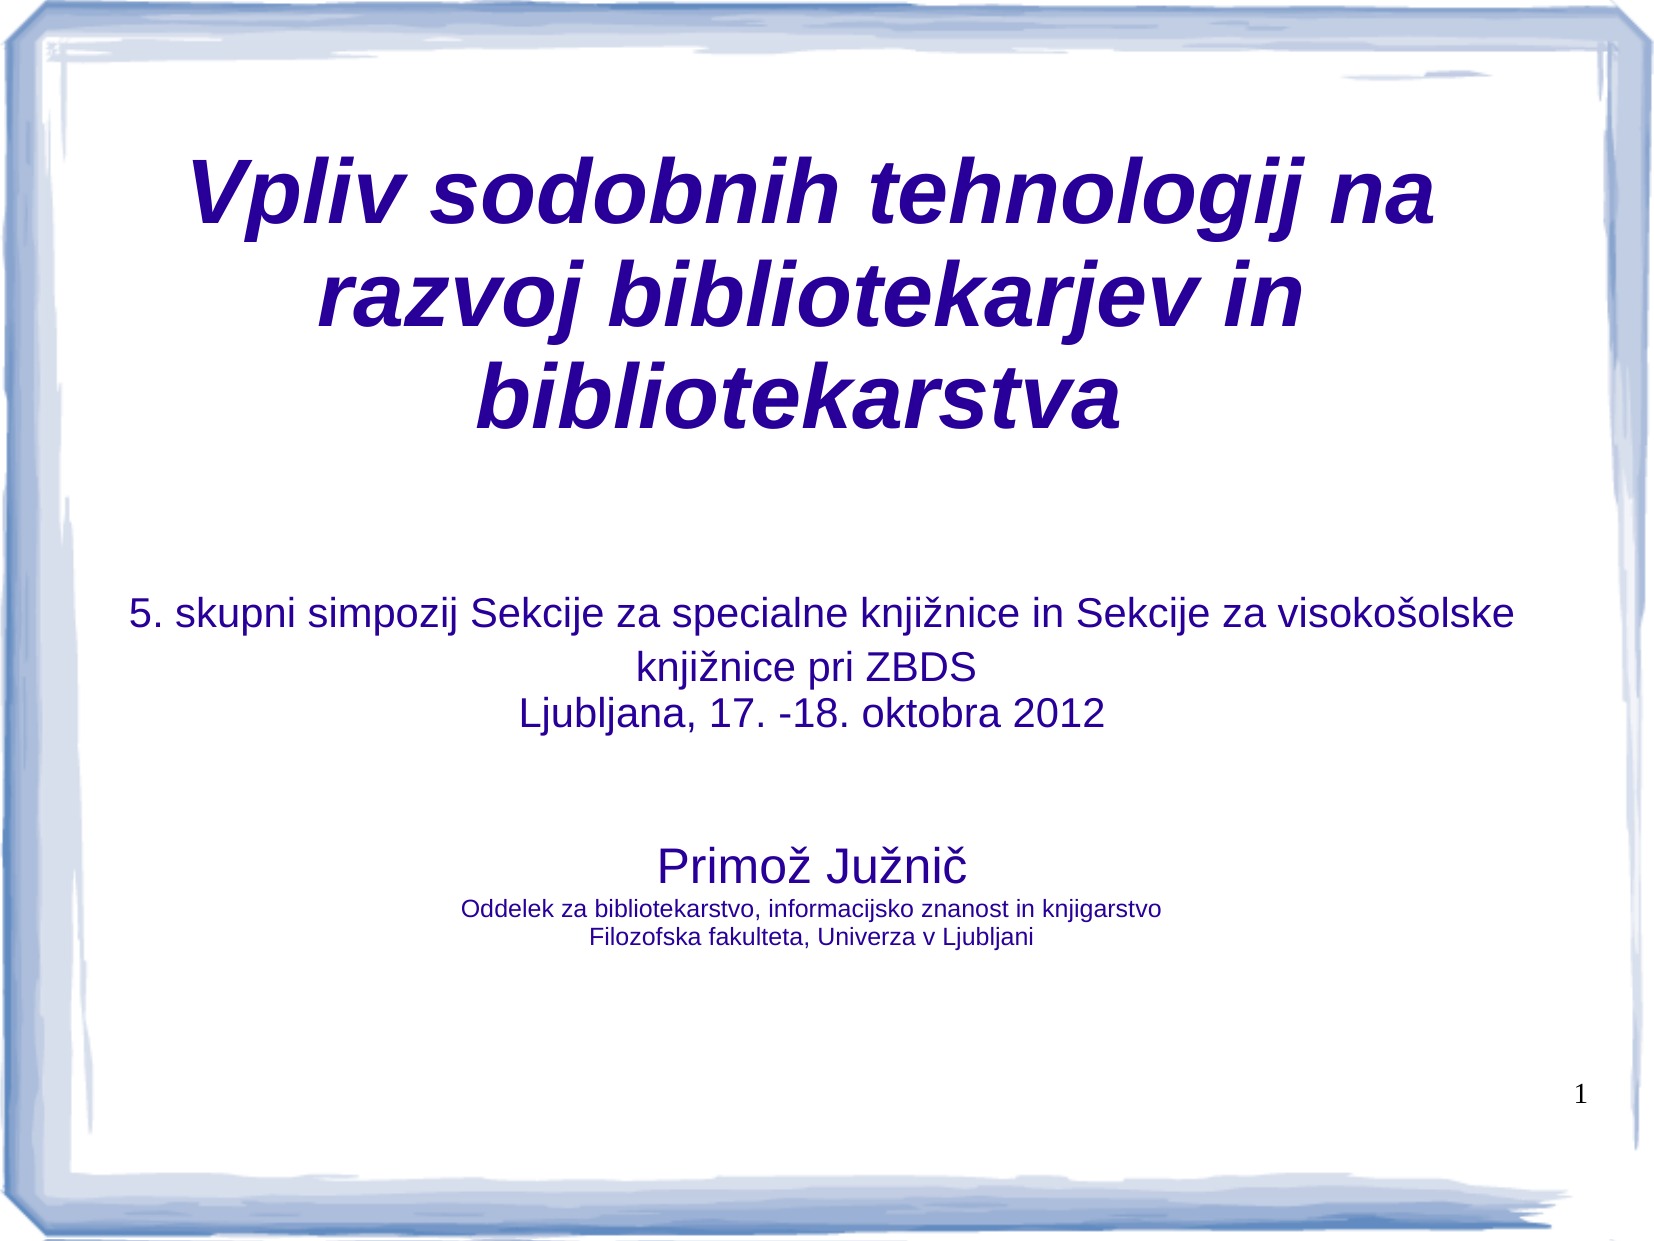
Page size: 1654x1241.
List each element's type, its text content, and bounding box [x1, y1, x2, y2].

text_box <number> [1203, 1076, 1589, 1162]
title Vpliv sodobnih tehnologij na razvoj bibliotekarjev in bibliotekarstva 5. skupni simpozij Sekcije za specialne knjižnice in Sekcije za visokošolske knjižnice pri ZBDS Ljubljana, 17. -18. oktobra 2012 Primož Južnič Oddelek za bibliotekarstvo, informacijsko znanost in knjigarstvo Filozofska fakulteta, Univerza v Ljubljani [76, 53, 1548, 1064]
picture [0, 0, 1654, 1241]
